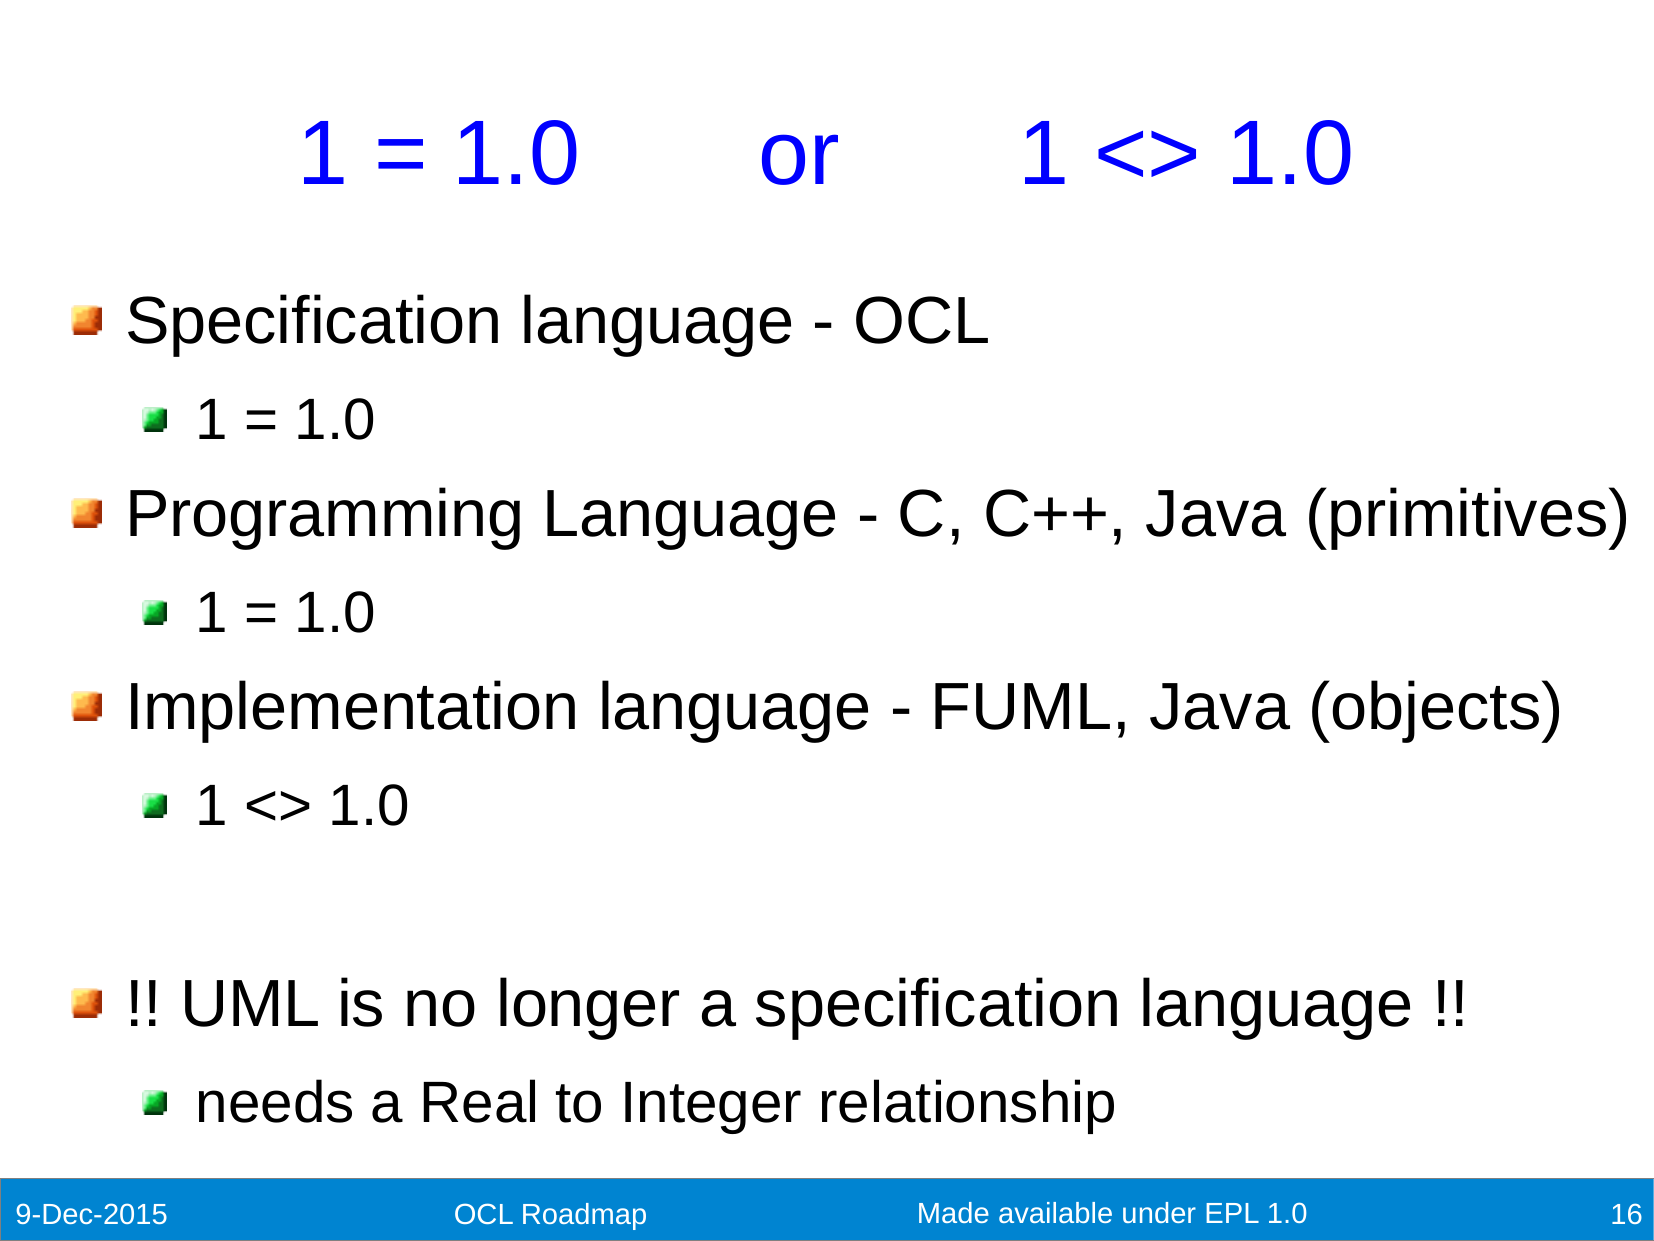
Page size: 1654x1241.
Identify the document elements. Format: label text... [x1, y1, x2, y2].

title 1 = 1.0 or 1 <> 1.0 [82, 49, 1571, 257]
list Specification language - OCL 1 = 1.0 Programming Language - C, C++, Java (primitives) 1 = 1.0 Implementation language - FUML, Java (objects) 1 <> 1.0 !! UML is no longer a specification language !! needs a Real to Integer relationship [54, 282, 1648, 1135]
